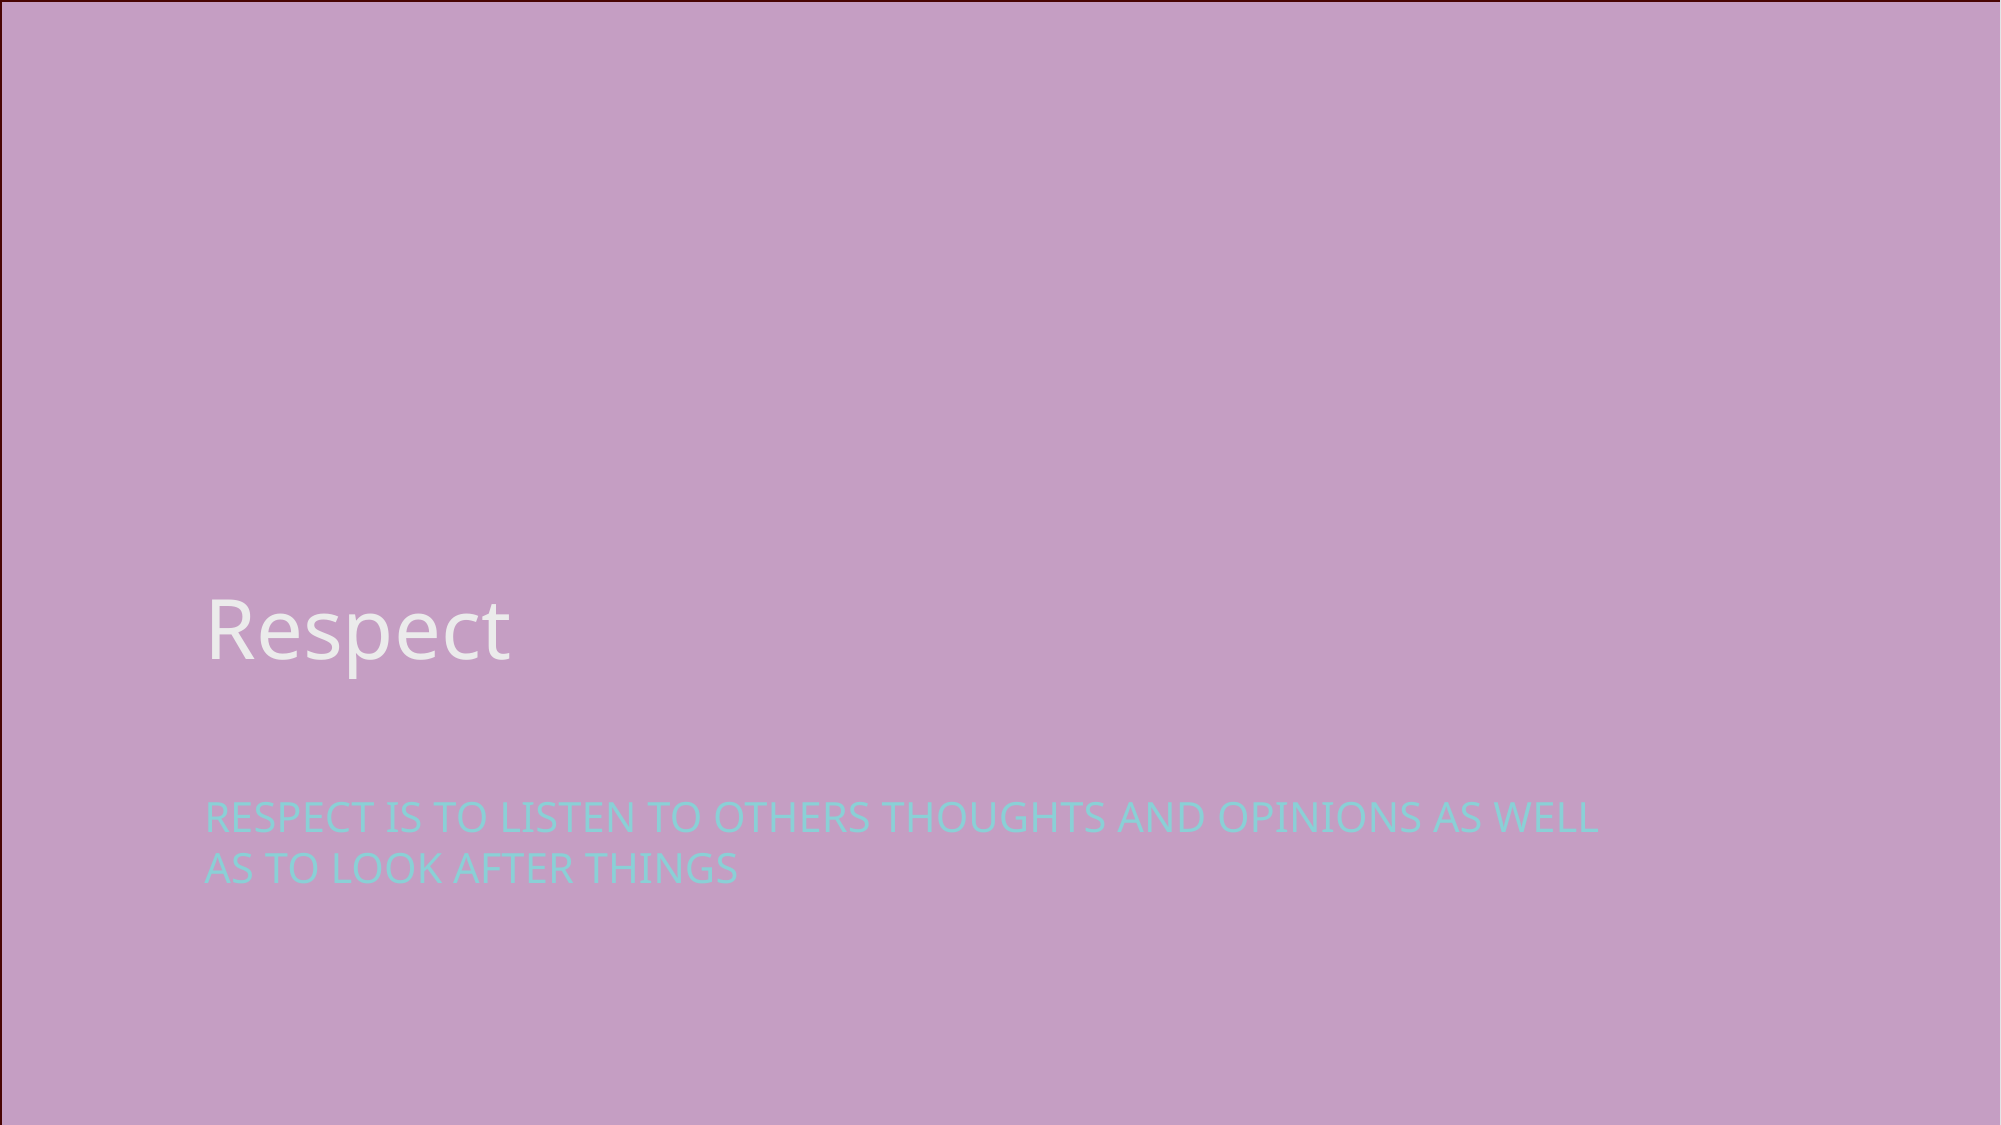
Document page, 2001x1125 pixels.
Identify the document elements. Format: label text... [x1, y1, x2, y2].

list Respect is to listen to others thoughts and opinions as well as to look after things [189, 783, 1638, 925]
title Respect [189, 469, 1638, 783]
text_box [0, 0, 2000, 1125]
